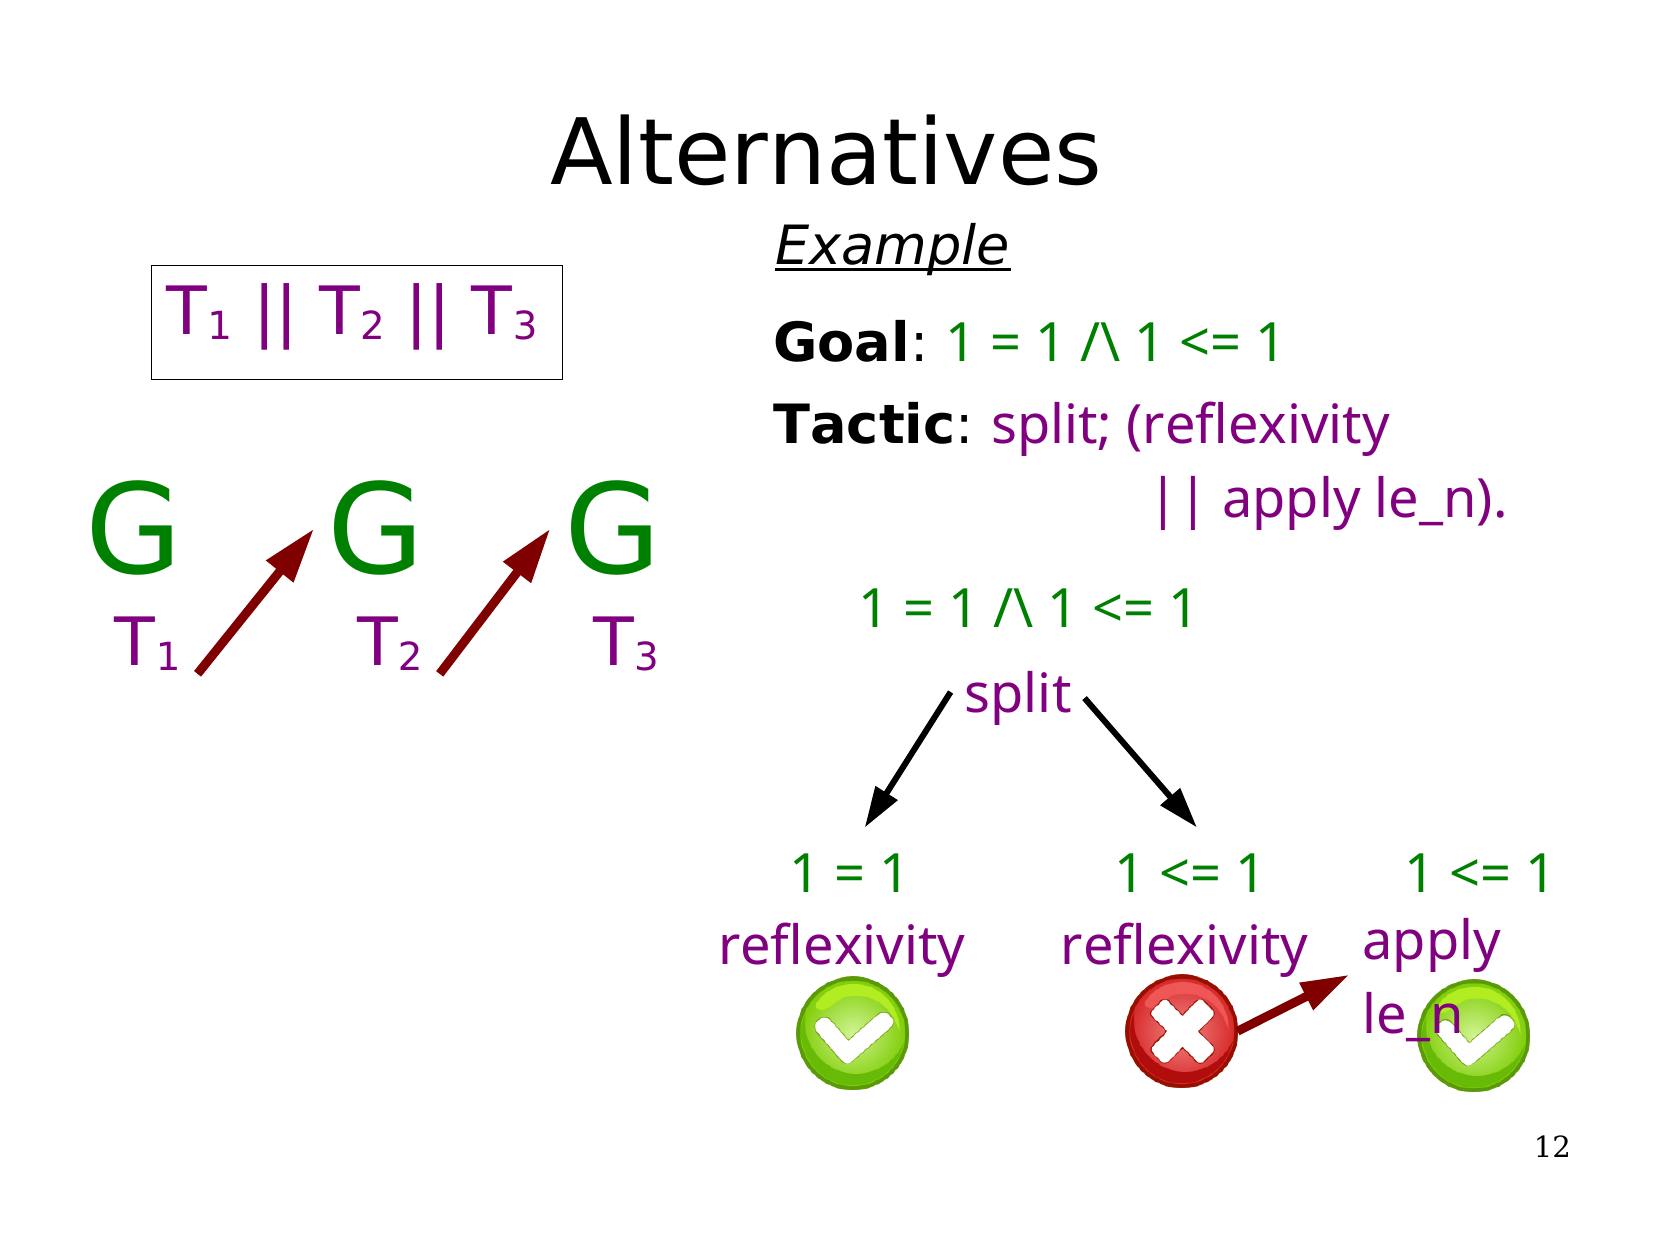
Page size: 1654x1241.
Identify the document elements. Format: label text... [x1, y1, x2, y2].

text_box 1 <= 1 [1099, 826, 1294, 899]
text_box T1 [100, 595, 198, 752]
text_box Goal: 1 = 1 /\ 1 <= 1 [758, 296, 1416, 377]
text_box apply le_n [1347, 894, 1631, 980]
text_box 1 <= 1 [1390, 826, 1573, 894]
text_box T3 [578, 595, 677, 752]
text_box G [549, 449, 692, 611]
picture [796, 976, 909, 1090]
text_box G [313, 449, 456, 611]
text_box Tactic: split; (reflexivity || apply le_n). [758, 377, 1576, 534]
text_box Example [760, 206, 1174, 285]
text_box split [949, 647, 1089, 733]
title Alternatives [82, 49, 1571, 257]
text_box G [70, 449, 214, 611]
text_box reflexivity [703, 899, 1012, 985]
picture [1125, 974, 1238, 1088]
picture [1417, 980, 1530, 1092]
text_box 1 = 1 /\ 1 <= 1 [843, 561, 1236, 648]
text_box reflexivity [1045, 899, 1347, 985]
text_box T2 [342, 595, 440, 752]
text_box 1 = 1 [774, 826, 956, 899]
text_box T1 || T2 || T3 [151, 265, 563, 380]
